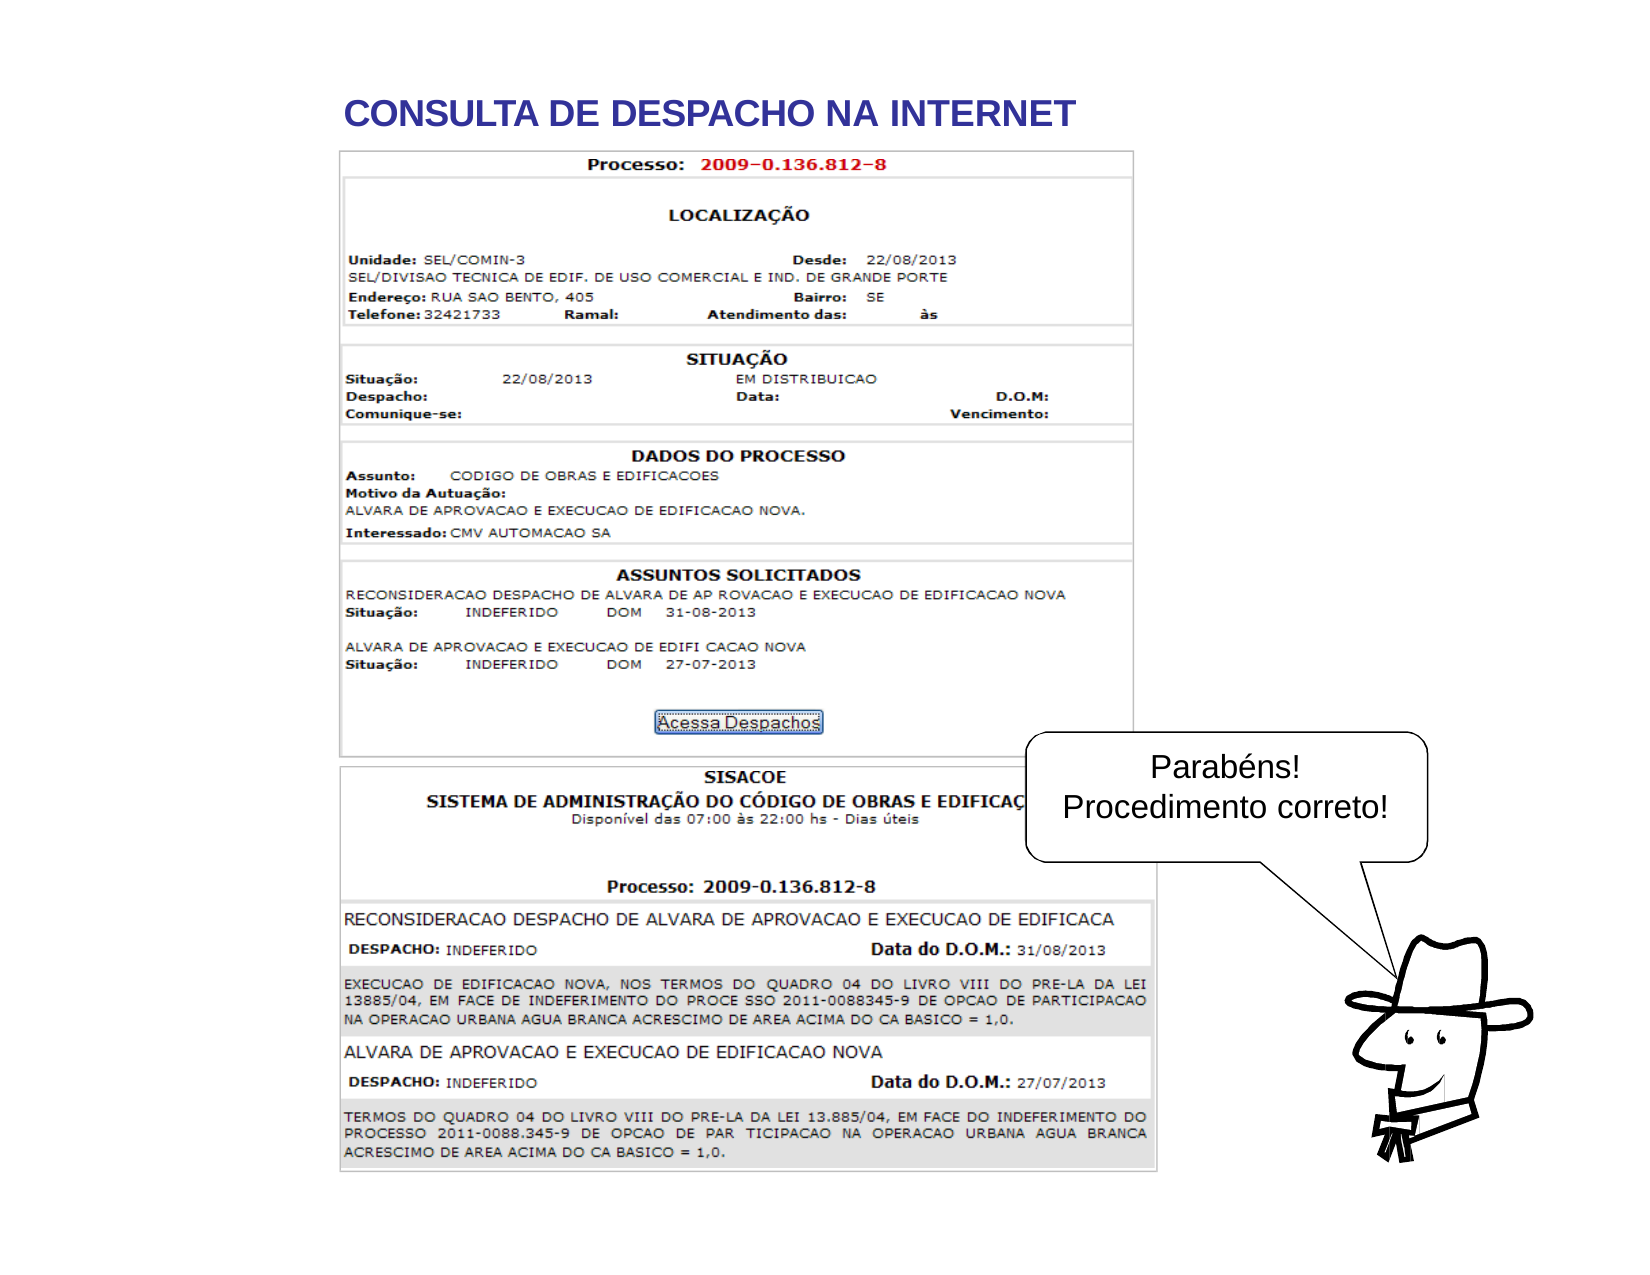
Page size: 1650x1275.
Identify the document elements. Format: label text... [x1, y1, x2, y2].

text_box Parabéns! Procedimento correto! [1059, 742, 1392, 828]
text_box [338, 150, 1534, 1173]
text_box CONSULTA DE DESPACHO NA INTERNET [341, 86, 1091, 137]
